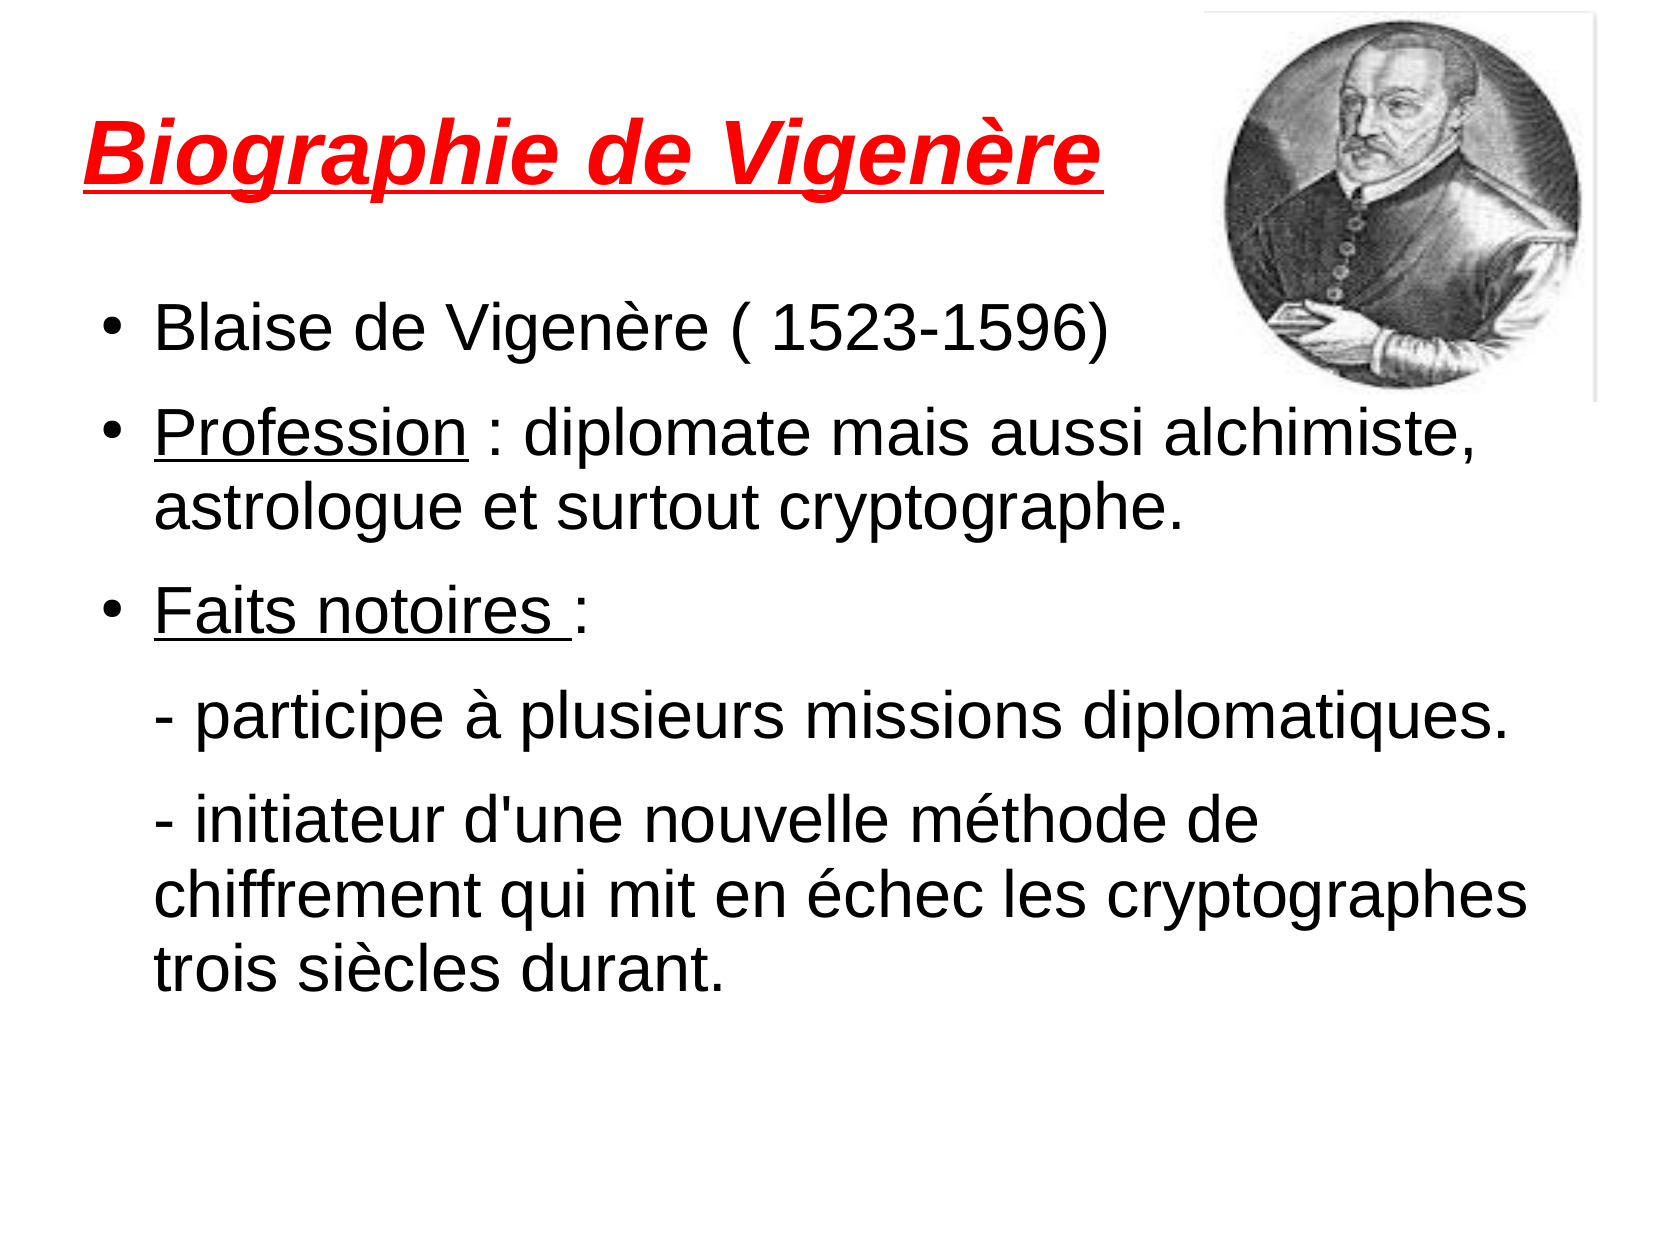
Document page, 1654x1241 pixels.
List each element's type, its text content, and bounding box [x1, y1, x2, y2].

title Biographie de Vigenère [82, 49, 1204, 257]
picture [1204, 11, 1607, 402]
list Blaise de Vigenère ( 1523-1596) Profession : diplomate mais aussi alchimiste, astrologue et surtout cryptographe. Faits notoires : - participe à plusieurs missions diplomatiques. - initiateur d'une nouvelle méthode de chiffrement qui mit en échec les cryptographes trois siècles durant. [82, 290, 1571, 1109]
